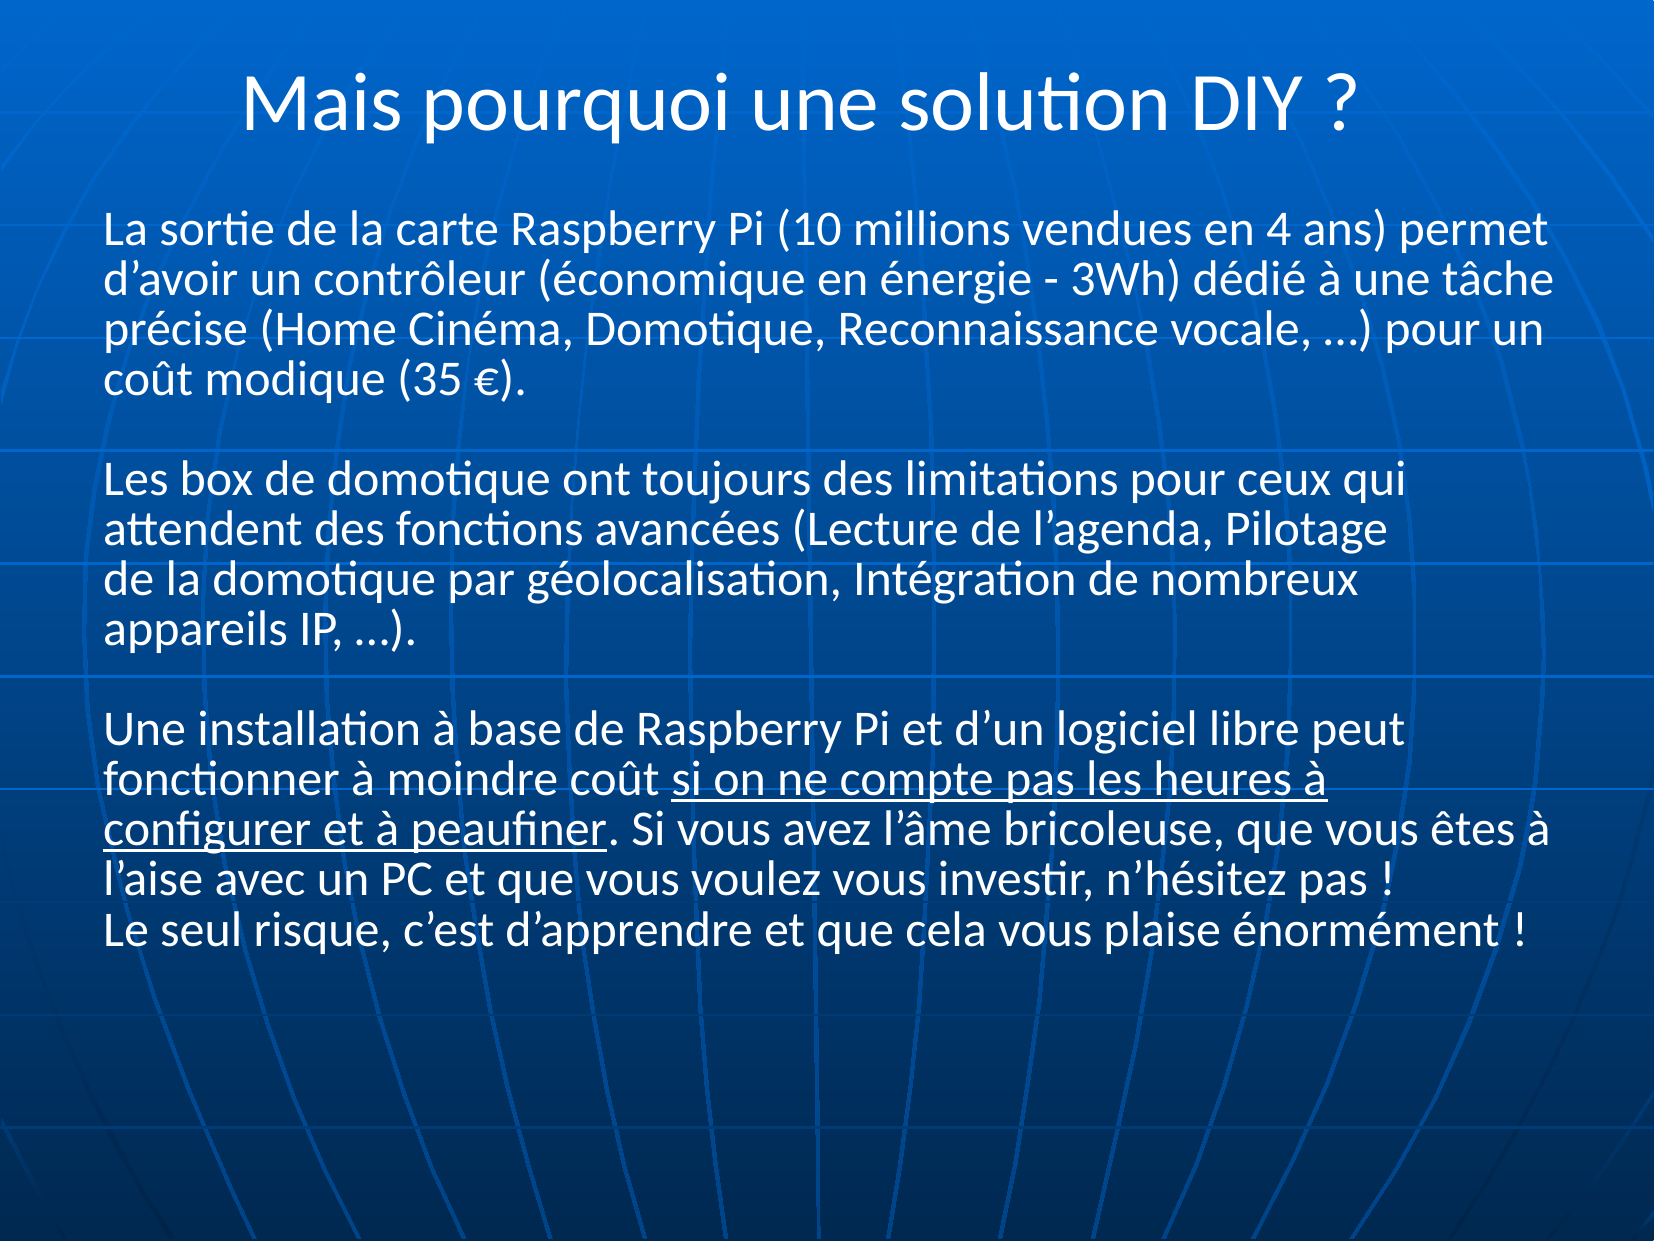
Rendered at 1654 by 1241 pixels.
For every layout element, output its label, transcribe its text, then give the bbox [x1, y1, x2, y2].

text_box Mais pourquoi une solution DIY ? [225, 60, 1406, 270]
text_box La sortie de la carte Raspberry Pi (10 millions vendues en 4 ans) permet d’avoir un contrôleur (économique en énergie - 3Wh) dédié à une tâche précise (Home Cinéma, Domotique, Reconnaissance vocale, …) pour un coût modique (35 €). Les box de domotique ont toujours des limitations pour ceux qui attendent des fonctions avancées (Lecture de l’agenda, Pilotage de la domotique par géolocalisation, Intégration de nombreux appareils IP, …). Une installation à base de Raspberry Pi et d’un logiciel libre peut fonctionner à moindre coût si on ne compte pas les heures à configurer et à peaufiner. Si vous avez l’âme bricoleuse, que vous êtes à l’aise avec un PC et que vous voulez vous investir, n’hésitez pas ! Le seul risque, c’est d’apprendre et que cela vous plaise énormément ! [88, 200, 1571, 1241]
